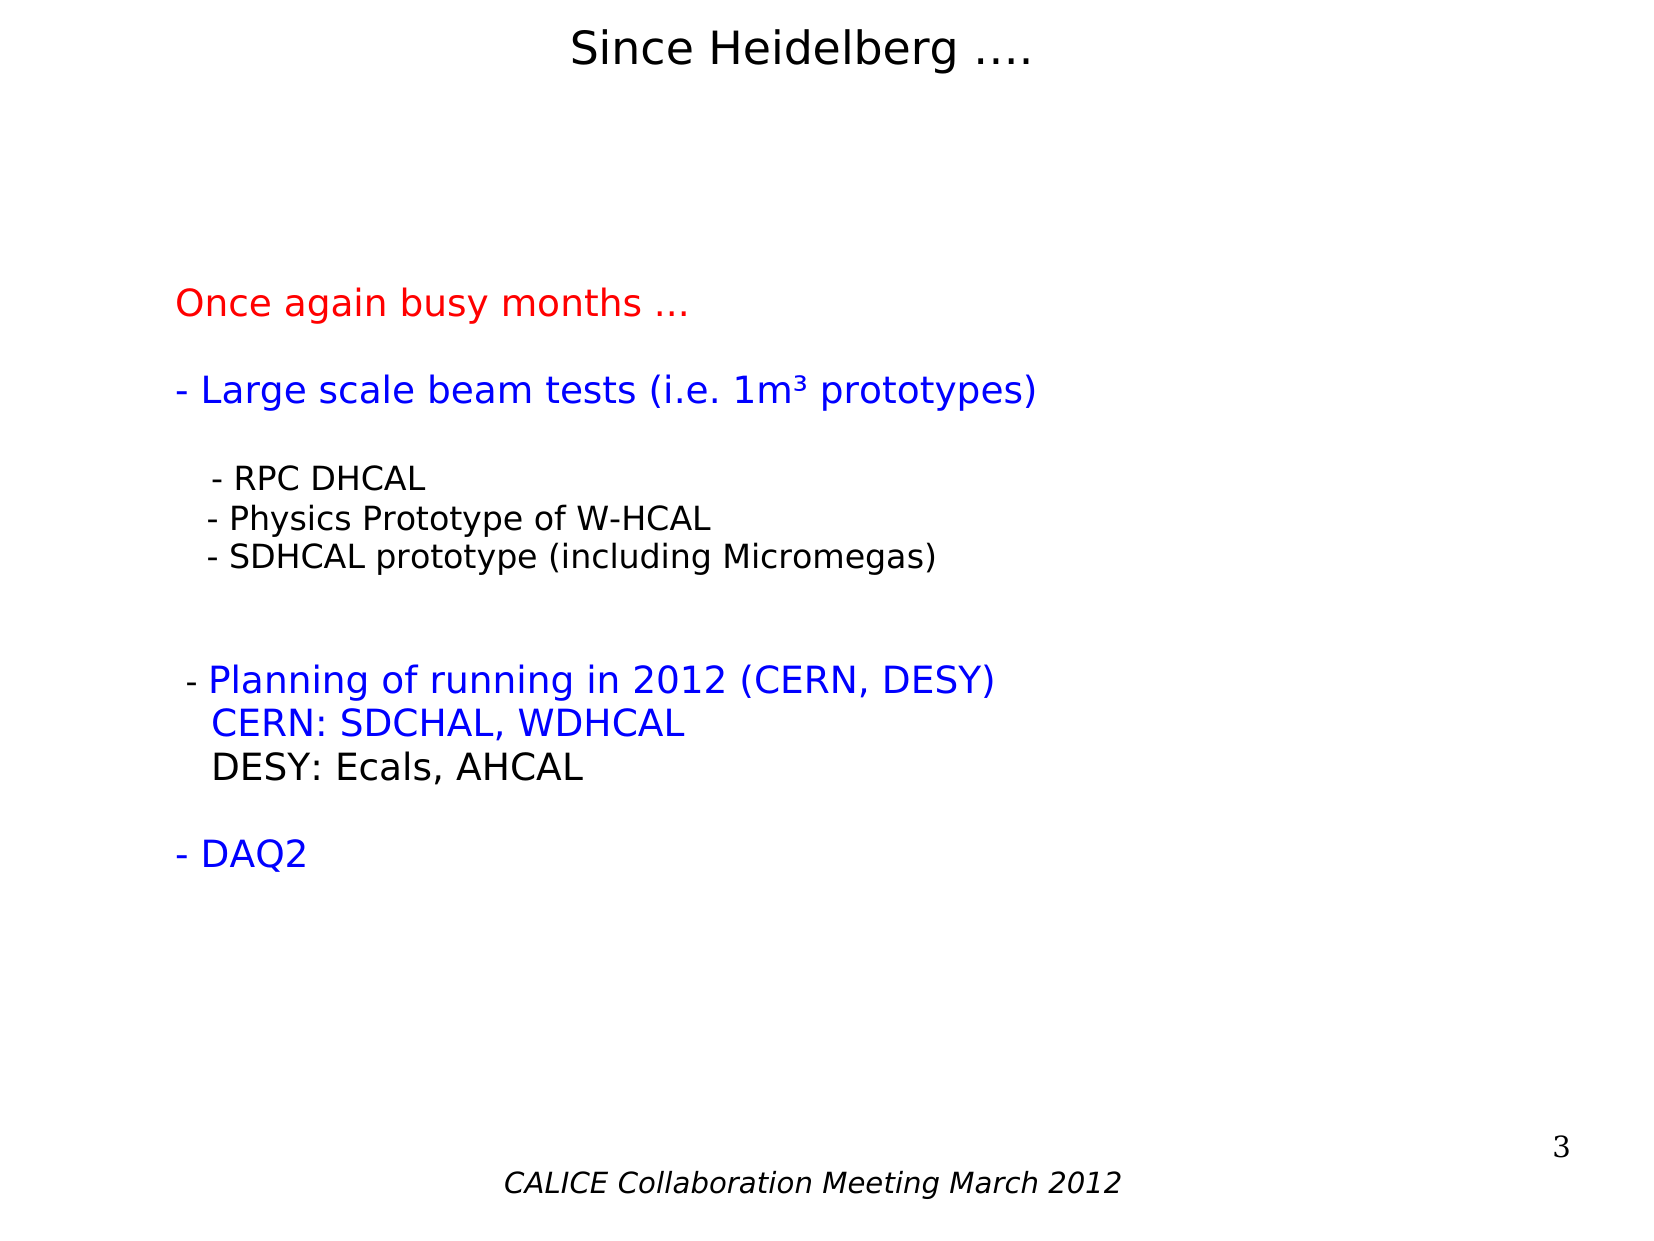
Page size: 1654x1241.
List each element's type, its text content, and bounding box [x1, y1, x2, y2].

text_box Once again busy months ... - Large scale beam tests (i.e. 1m³ prototypes) - RPC DHCAL - Physics Prototype of W-HCAL - SDHCAL prototype (including Micromegas) - Planning of running in 2012 (CERN, DESY) CERN: SDCHAL, WDHCAL DESY: Ecals, AHCAL - DAQ2 [160, 100, 1447, 1148]
text_box Since Heidelberg …. [555, 14, 1049, 83]
